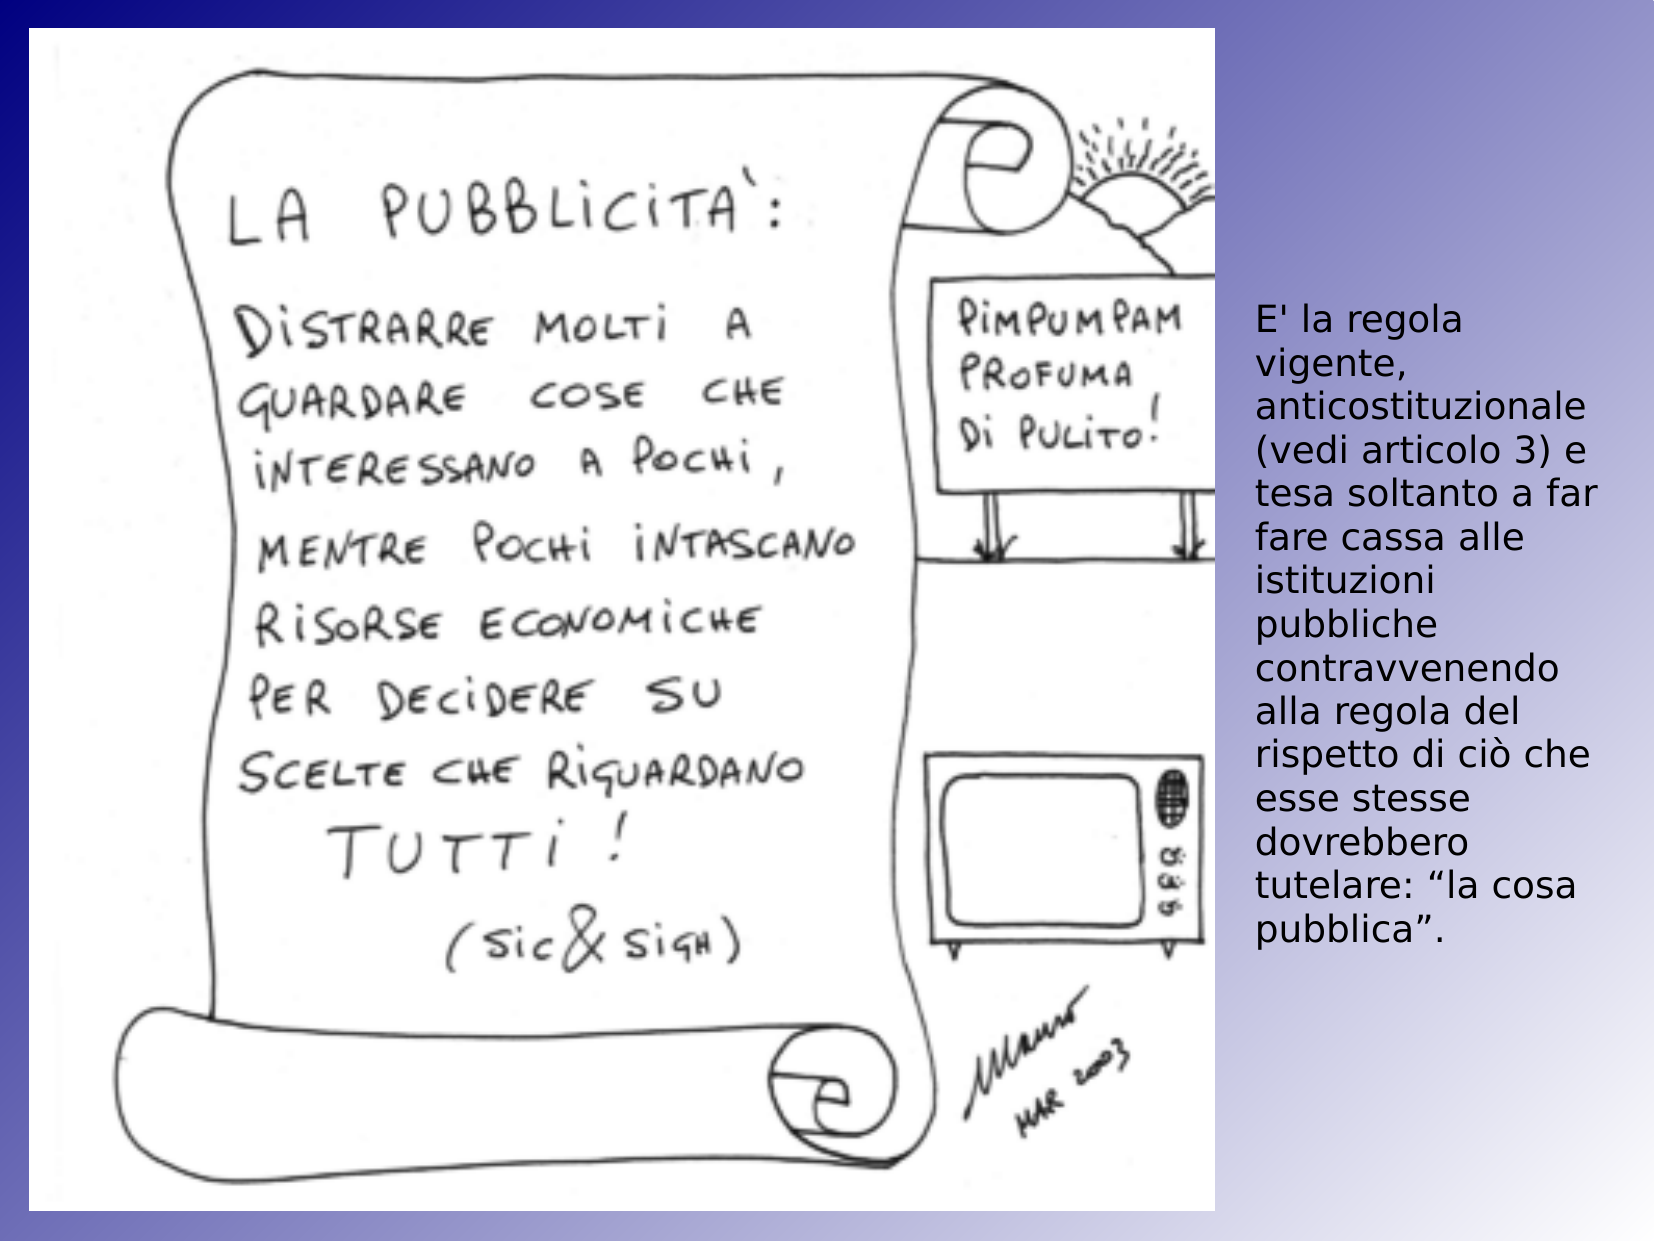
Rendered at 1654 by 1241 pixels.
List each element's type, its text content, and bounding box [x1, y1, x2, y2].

text_box E' la regola vigente, anticostituzionale (vedi articolo 3) e tesa soltanto a far fare cassa alle istituzioni pubbliche contravvenendo alla regola del rispetto di ciò che esse stesse dovrebbero tutelare: “la cosa pubblica”. [1240, 29, 1625, 1211]
picture [29, 28, 1215, 1211]
